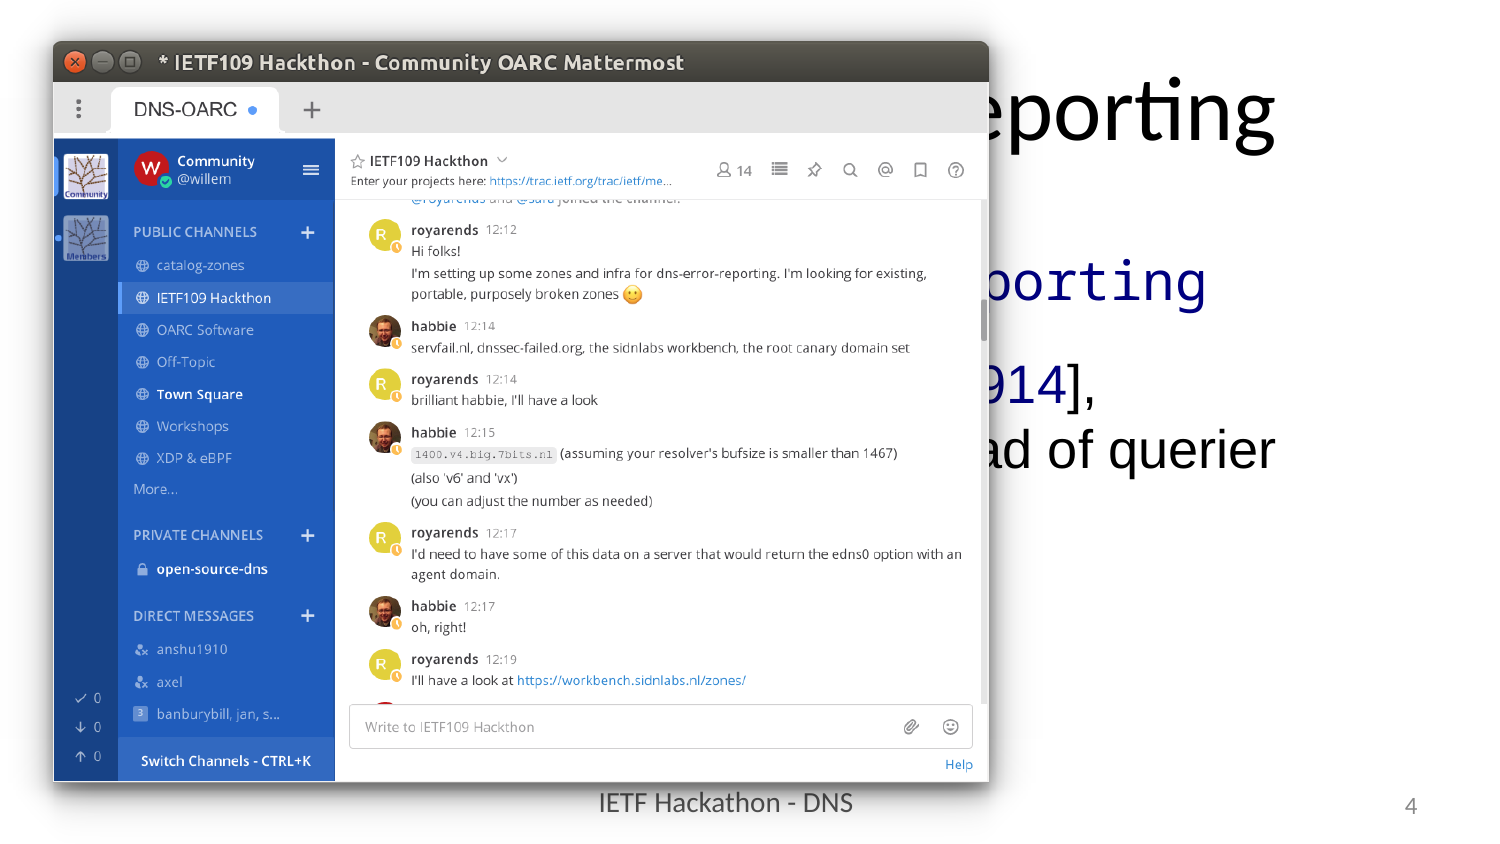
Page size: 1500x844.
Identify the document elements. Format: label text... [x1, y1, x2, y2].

slide_number <getal> [1394, 782, 1425, 827]
list draft-arends-dns-error-reporting Like Extended DNS Errors [RFC8914], but reporting to authoritative instead of querier [1043, 238, 1418, 824]
title Hacks – DNS Error Reporting [1043, 33, 1425, 175]
picture [0, 0, 1043, 844]
